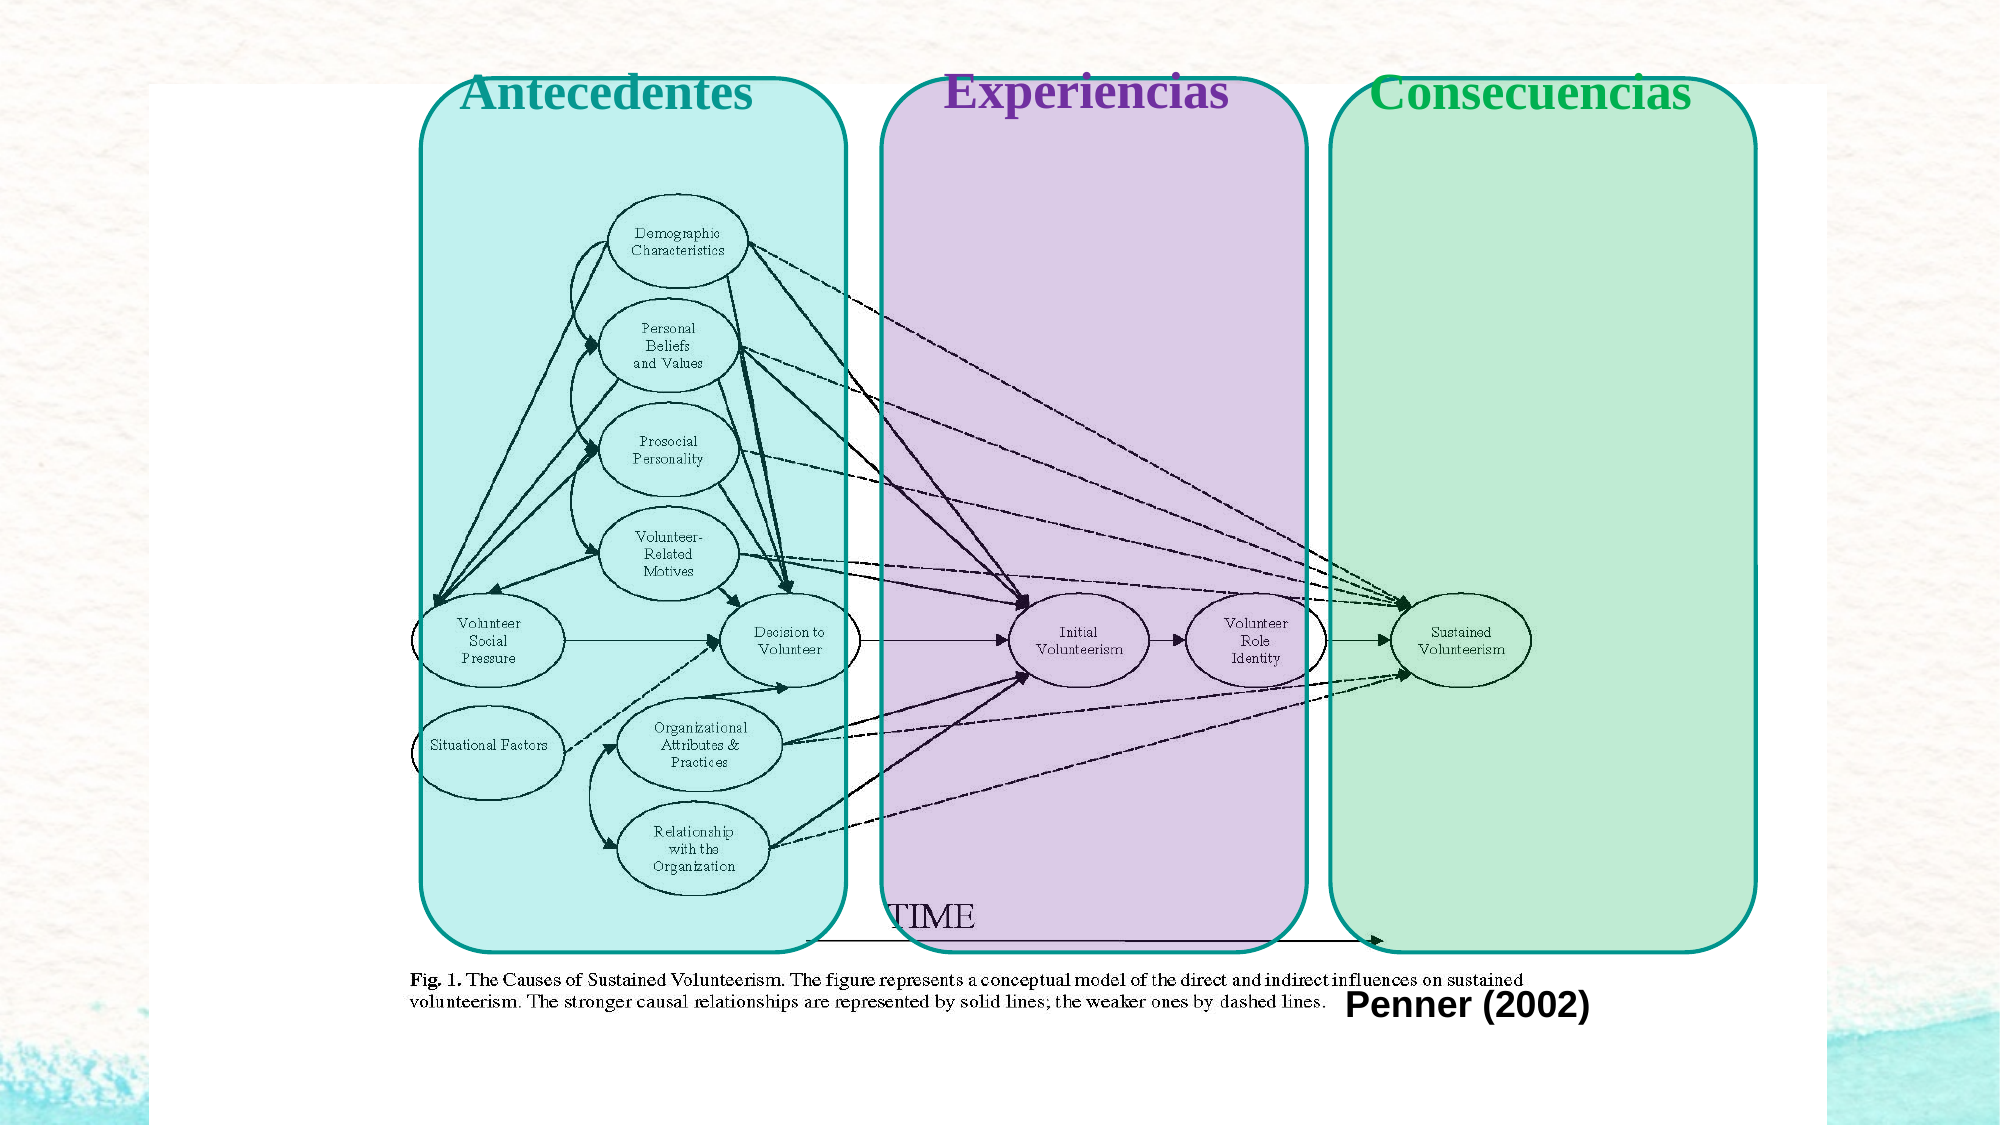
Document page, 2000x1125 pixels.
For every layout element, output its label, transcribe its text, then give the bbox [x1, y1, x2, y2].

text_box Antecedentes [444, 55, 823, 135]
text_box [1330, 96, 1756, 953]
picture [0, 0, 2000, 1125]
text_box Consecuencias [1354, 55, 1733, 135]
text_box [881, 82, 1307, 953]
text_box [420, 96, 847, 953]
text_box Experiencias [928, 54, 1307, 133]
text_box Penner (2002) [1330, 976, 1638, 1037]
